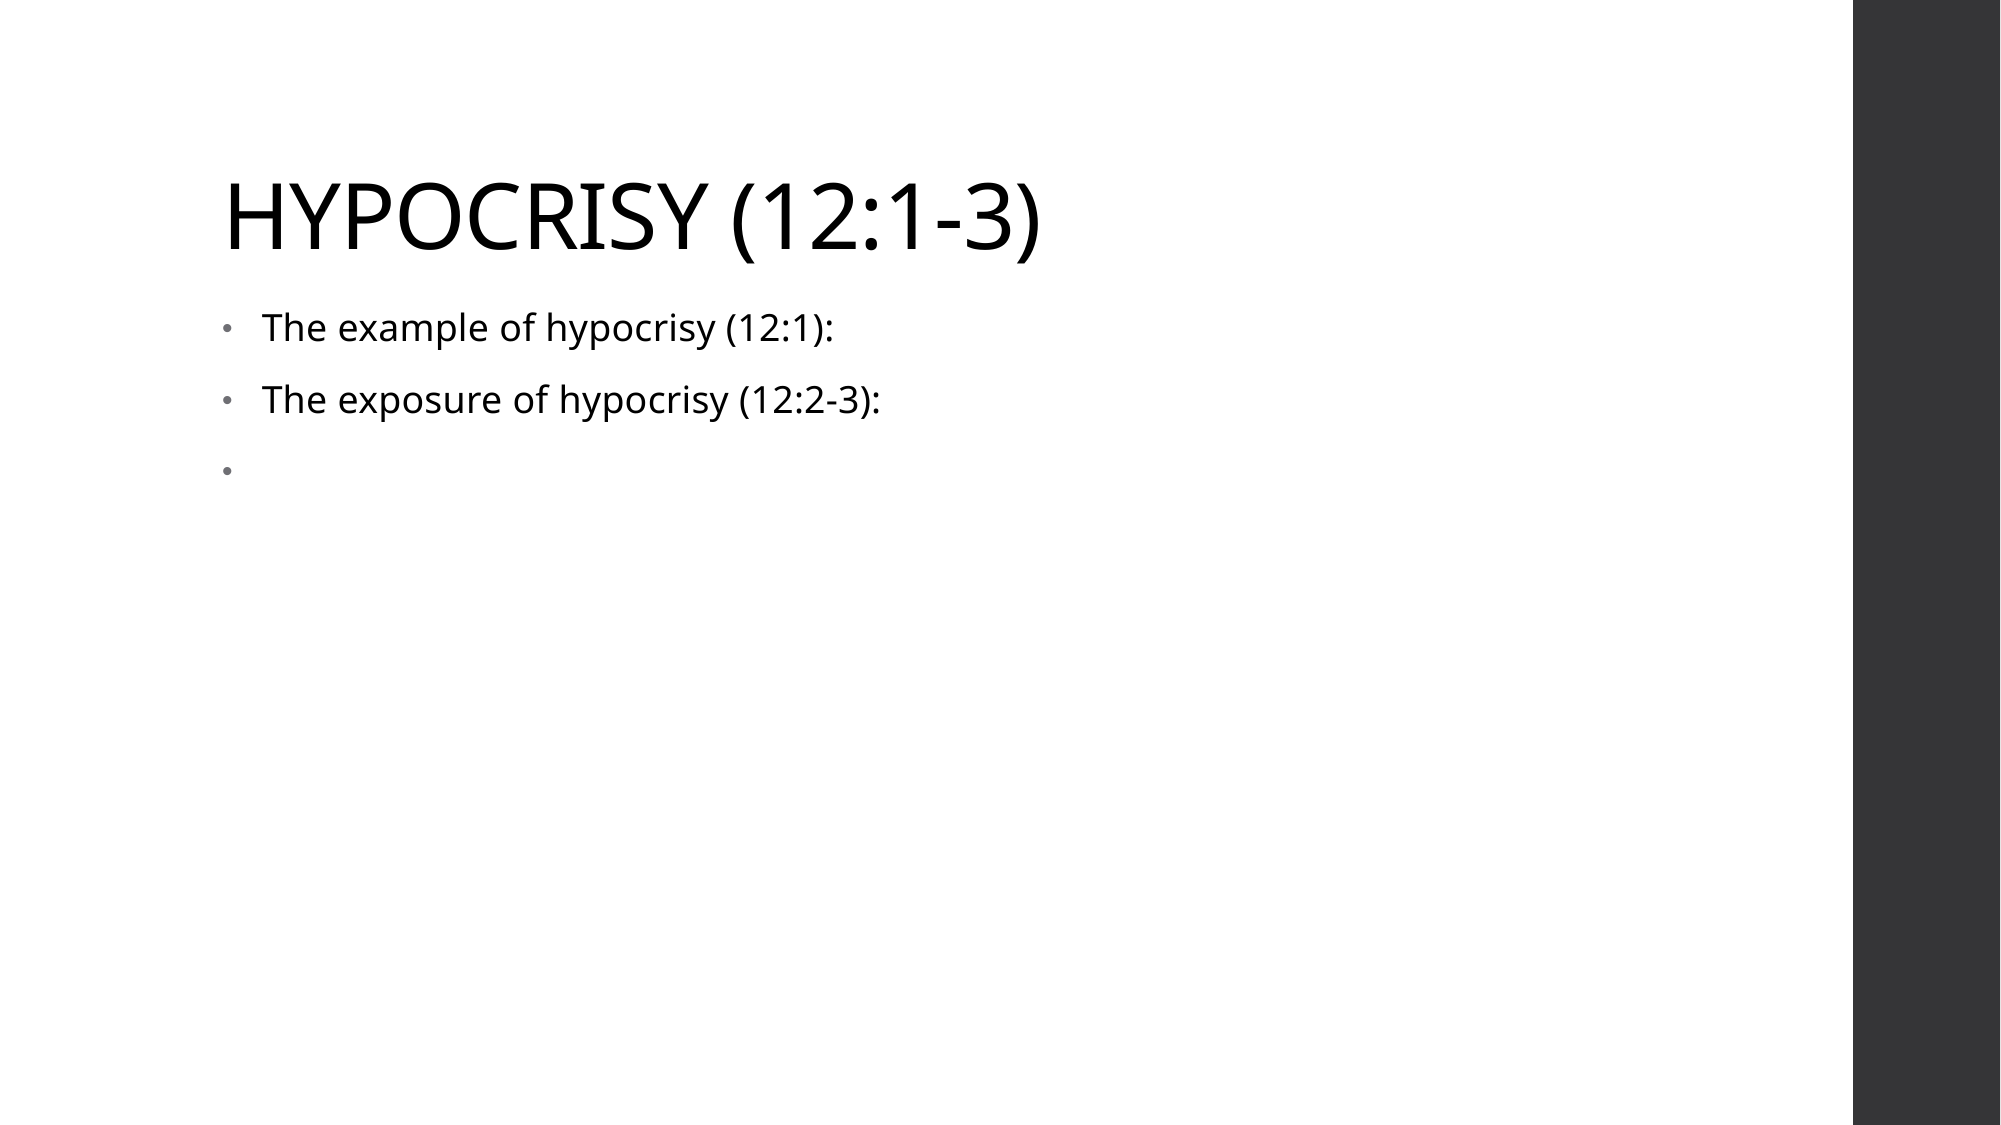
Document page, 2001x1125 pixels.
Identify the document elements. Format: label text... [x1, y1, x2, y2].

list The example of hypocrisy (12:1): The exposure of hypocrisy (12:2-3): [206, 299, 1617, 1014]
title HYPOCRISY (12:1-3) [206, 60, 1797, 278]
